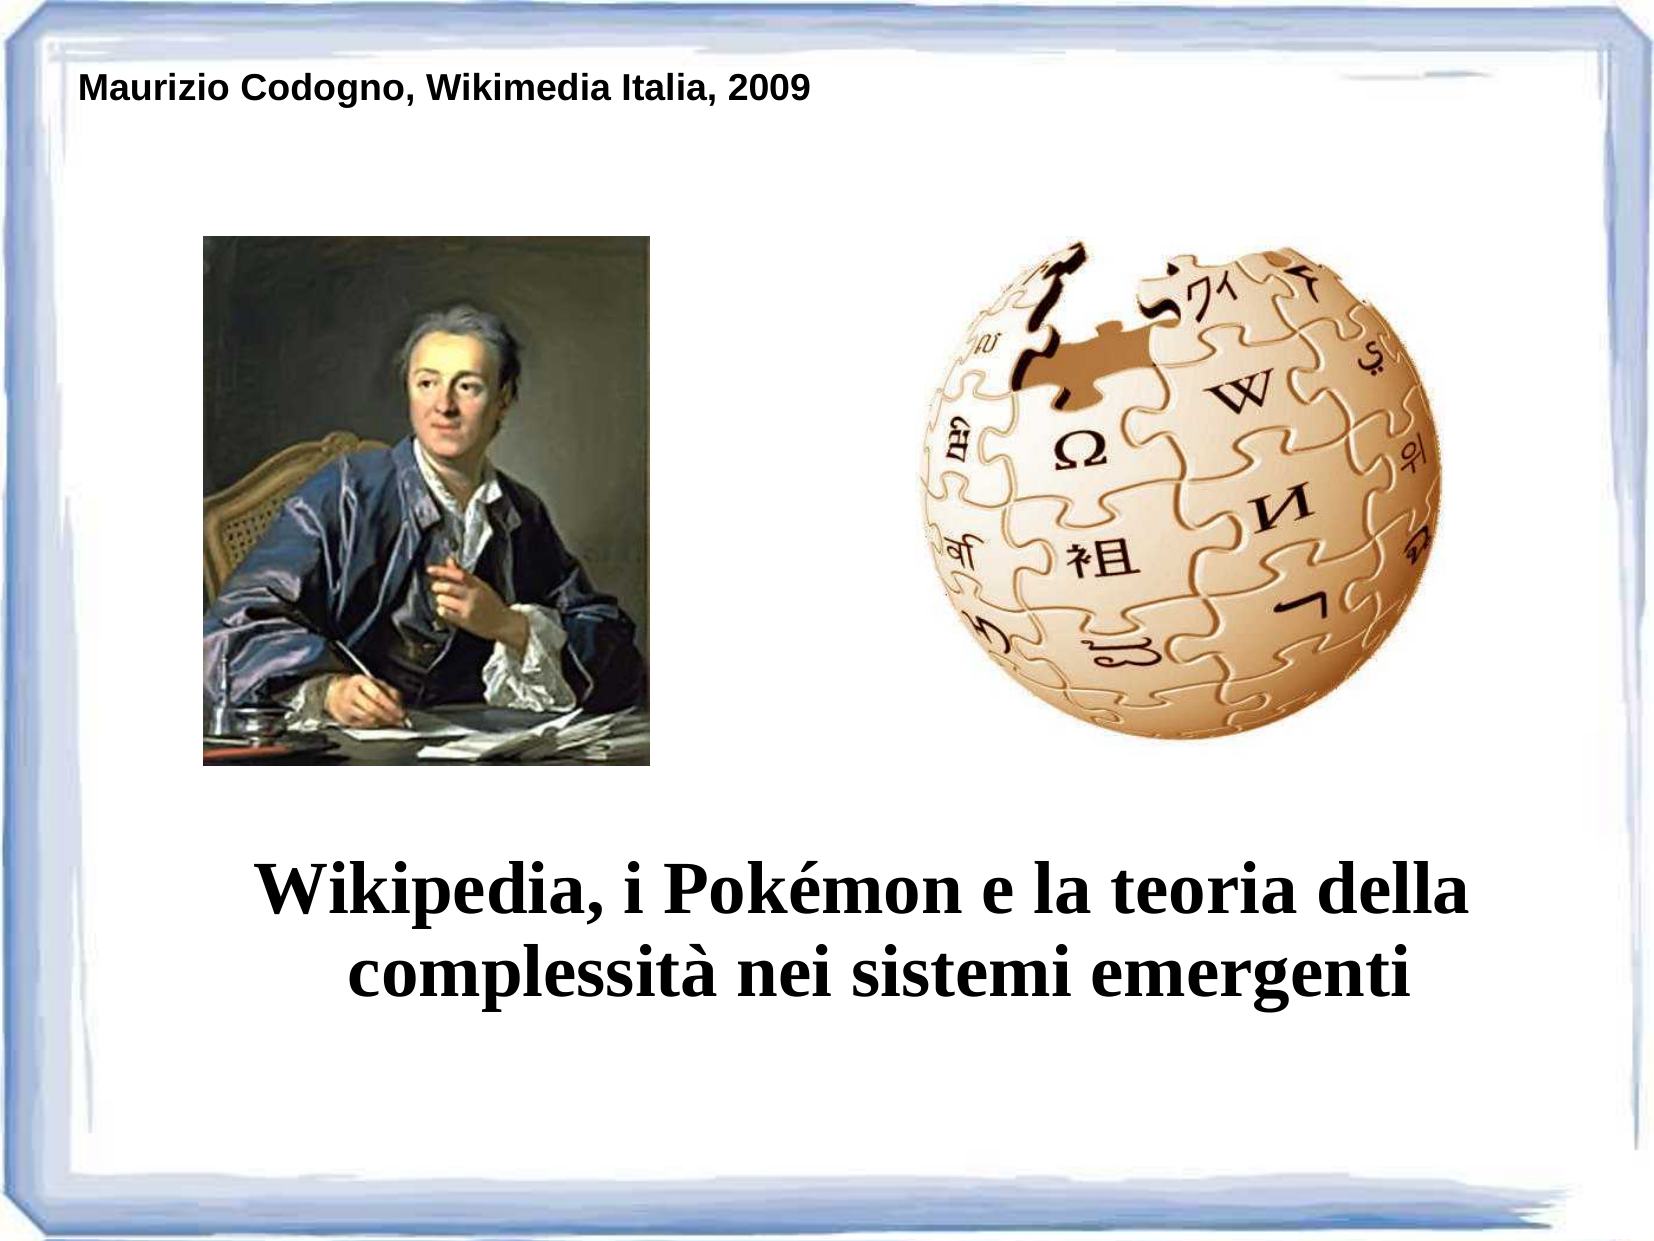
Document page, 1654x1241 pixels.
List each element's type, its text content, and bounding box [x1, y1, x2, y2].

text_box Maurizio Codogno, Wikimedia Italia, 2009 [63, 59, 827, 131]
subtitle Wikipedia, i Pokémon e la teoria della complessità nei sistemi emergenti [118, 184, 1571, 1034]
picture [0, 0, 1654, 1241]
